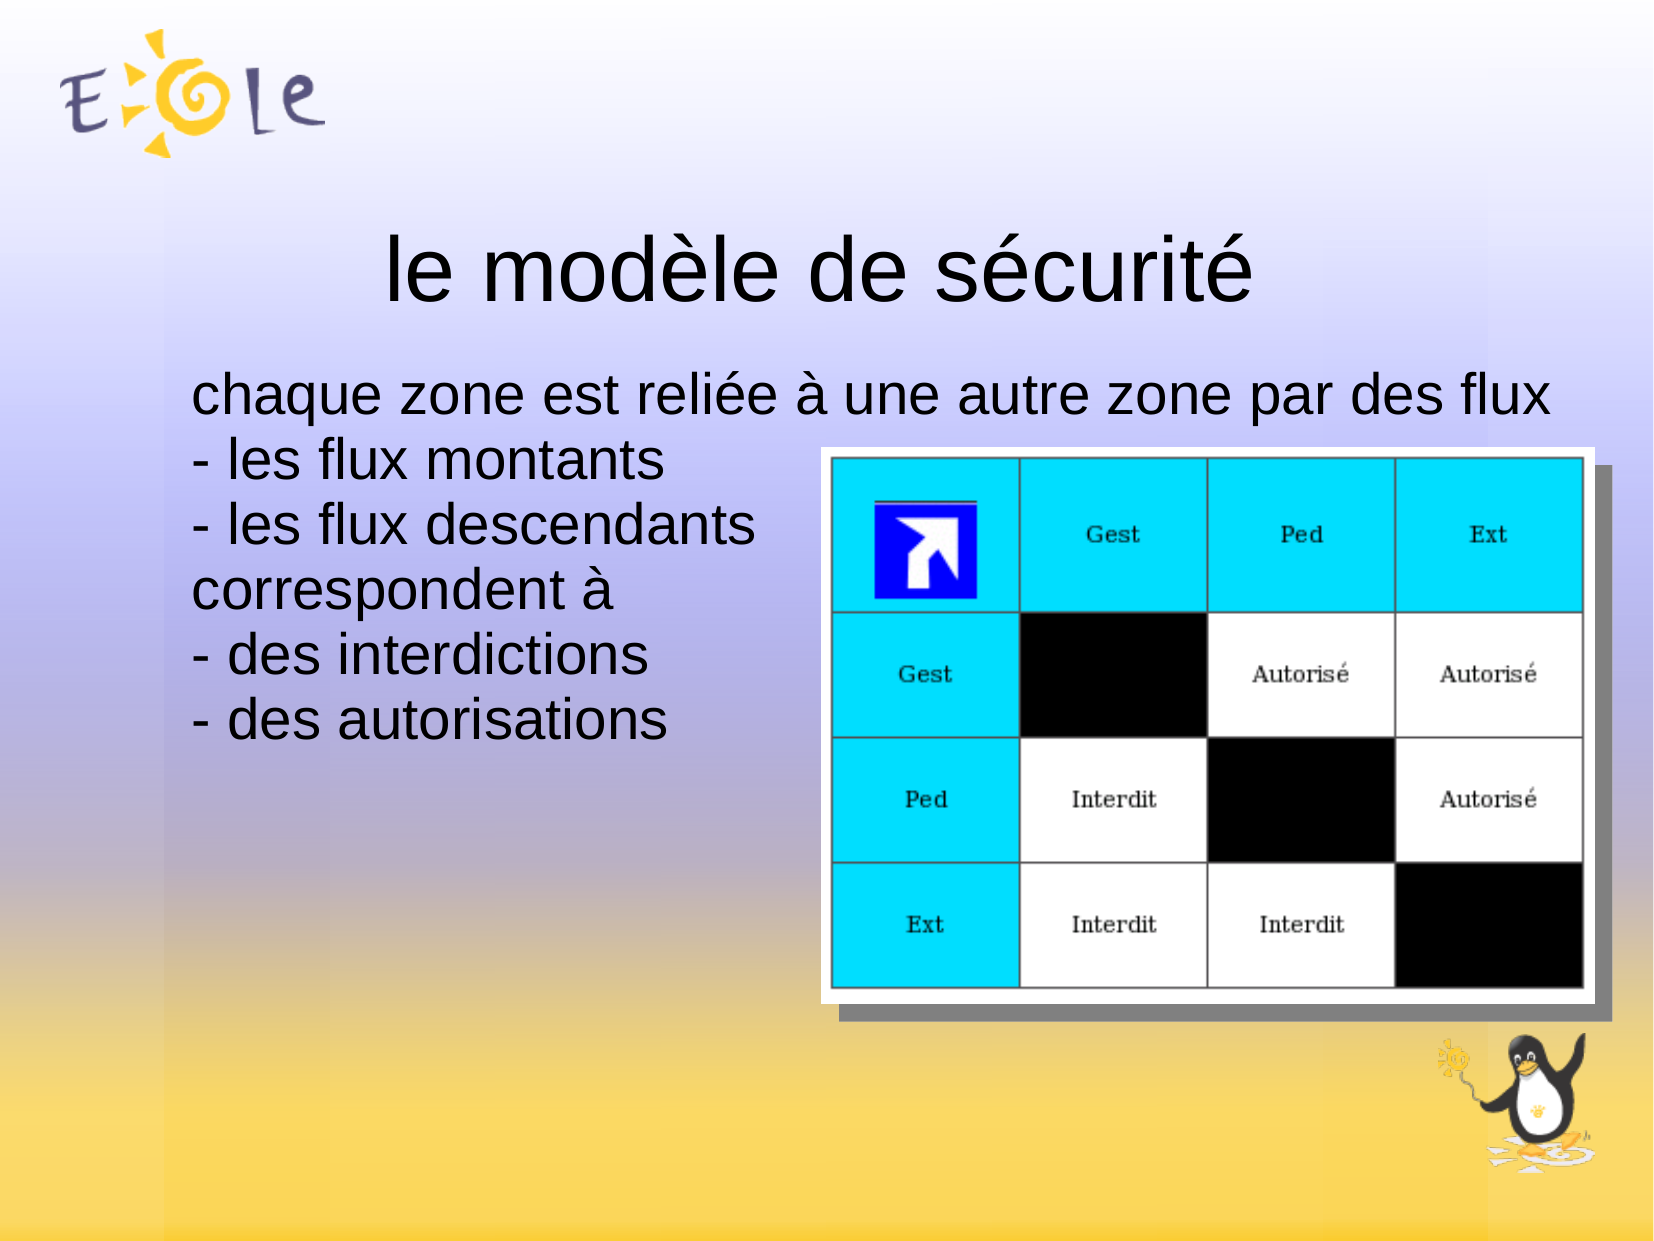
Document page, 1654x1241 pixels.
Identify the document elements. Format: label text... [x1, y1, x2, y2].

title le modèle de sécurité [76, 166, 1565, 374]
picture [0, 0, 1654, 1241]
text_box chaque zone est reliée à une autre zone par des flux - les flux montants - les flux descendants correspondent à - des interdictions - des autorisations [177, 354, 1569, 877]
